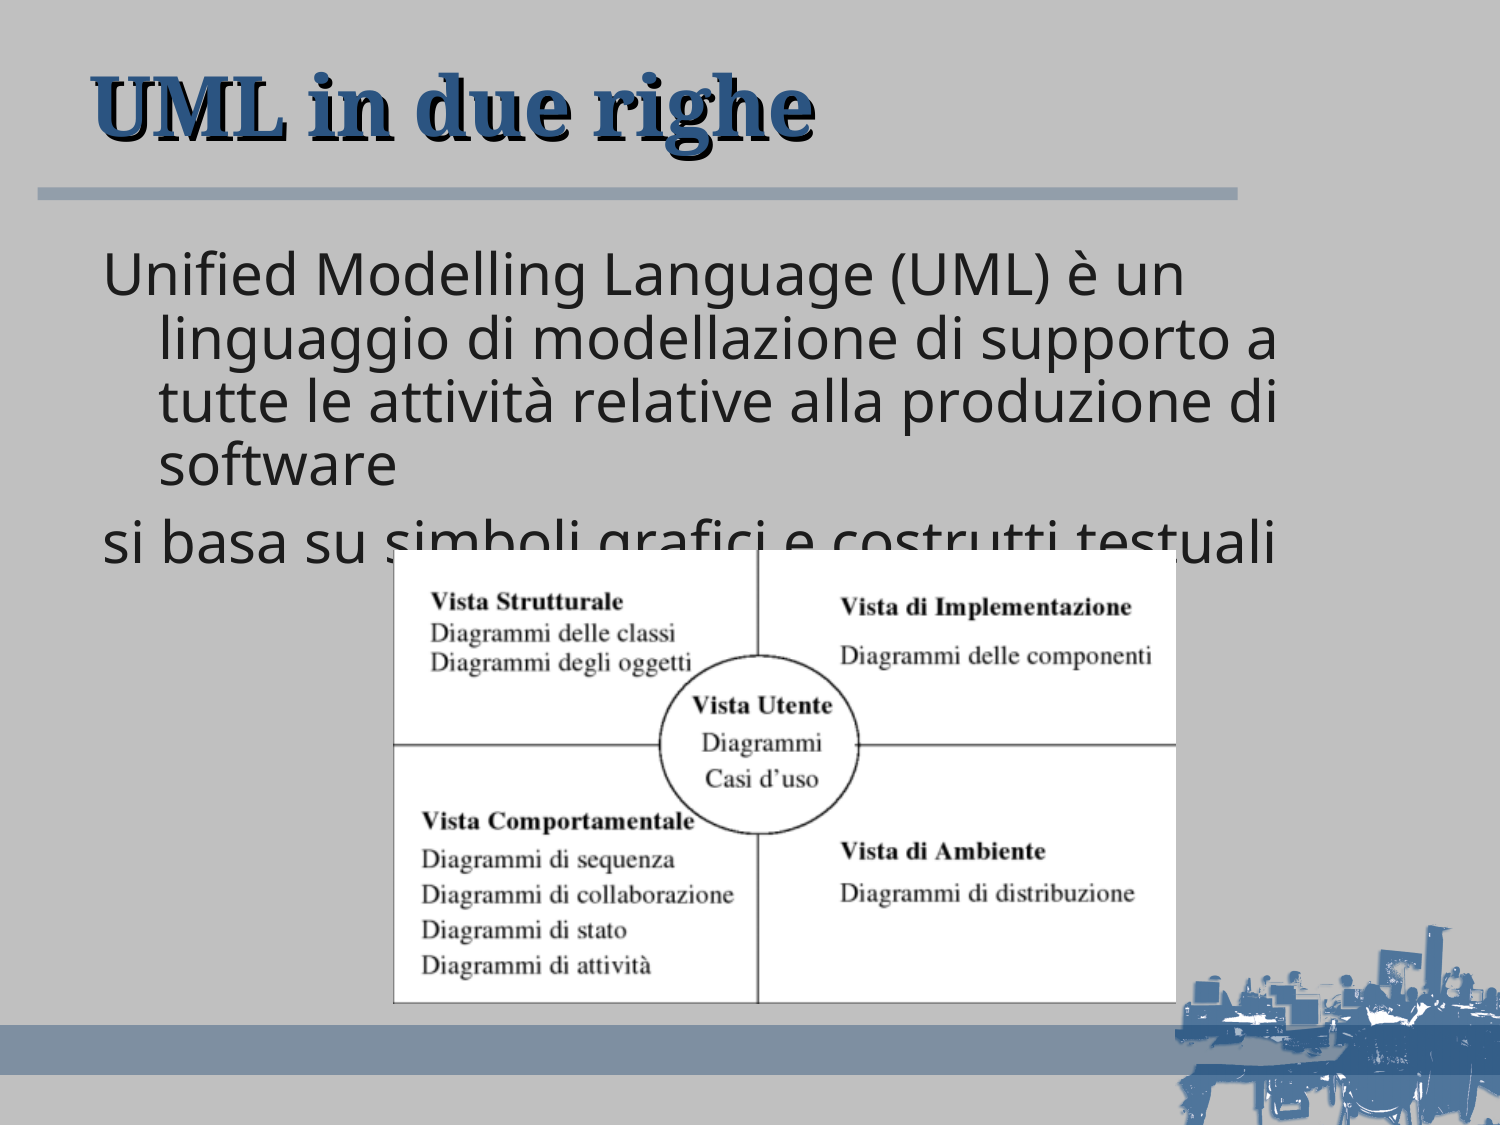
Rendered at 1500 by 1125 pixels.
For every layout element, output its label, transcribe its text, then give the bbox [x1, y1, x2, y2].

picture [393, 550, 1176, 1004]
title UML in due righe [75, 35, 1426, 174]
list Unified Modelling Language (UML) è un linguaggio di modellazione di supporto a tutte le attività relative alla produzione di software si basa su simboli grafici e costrutti testuali [87, 237, 1426, 606]
